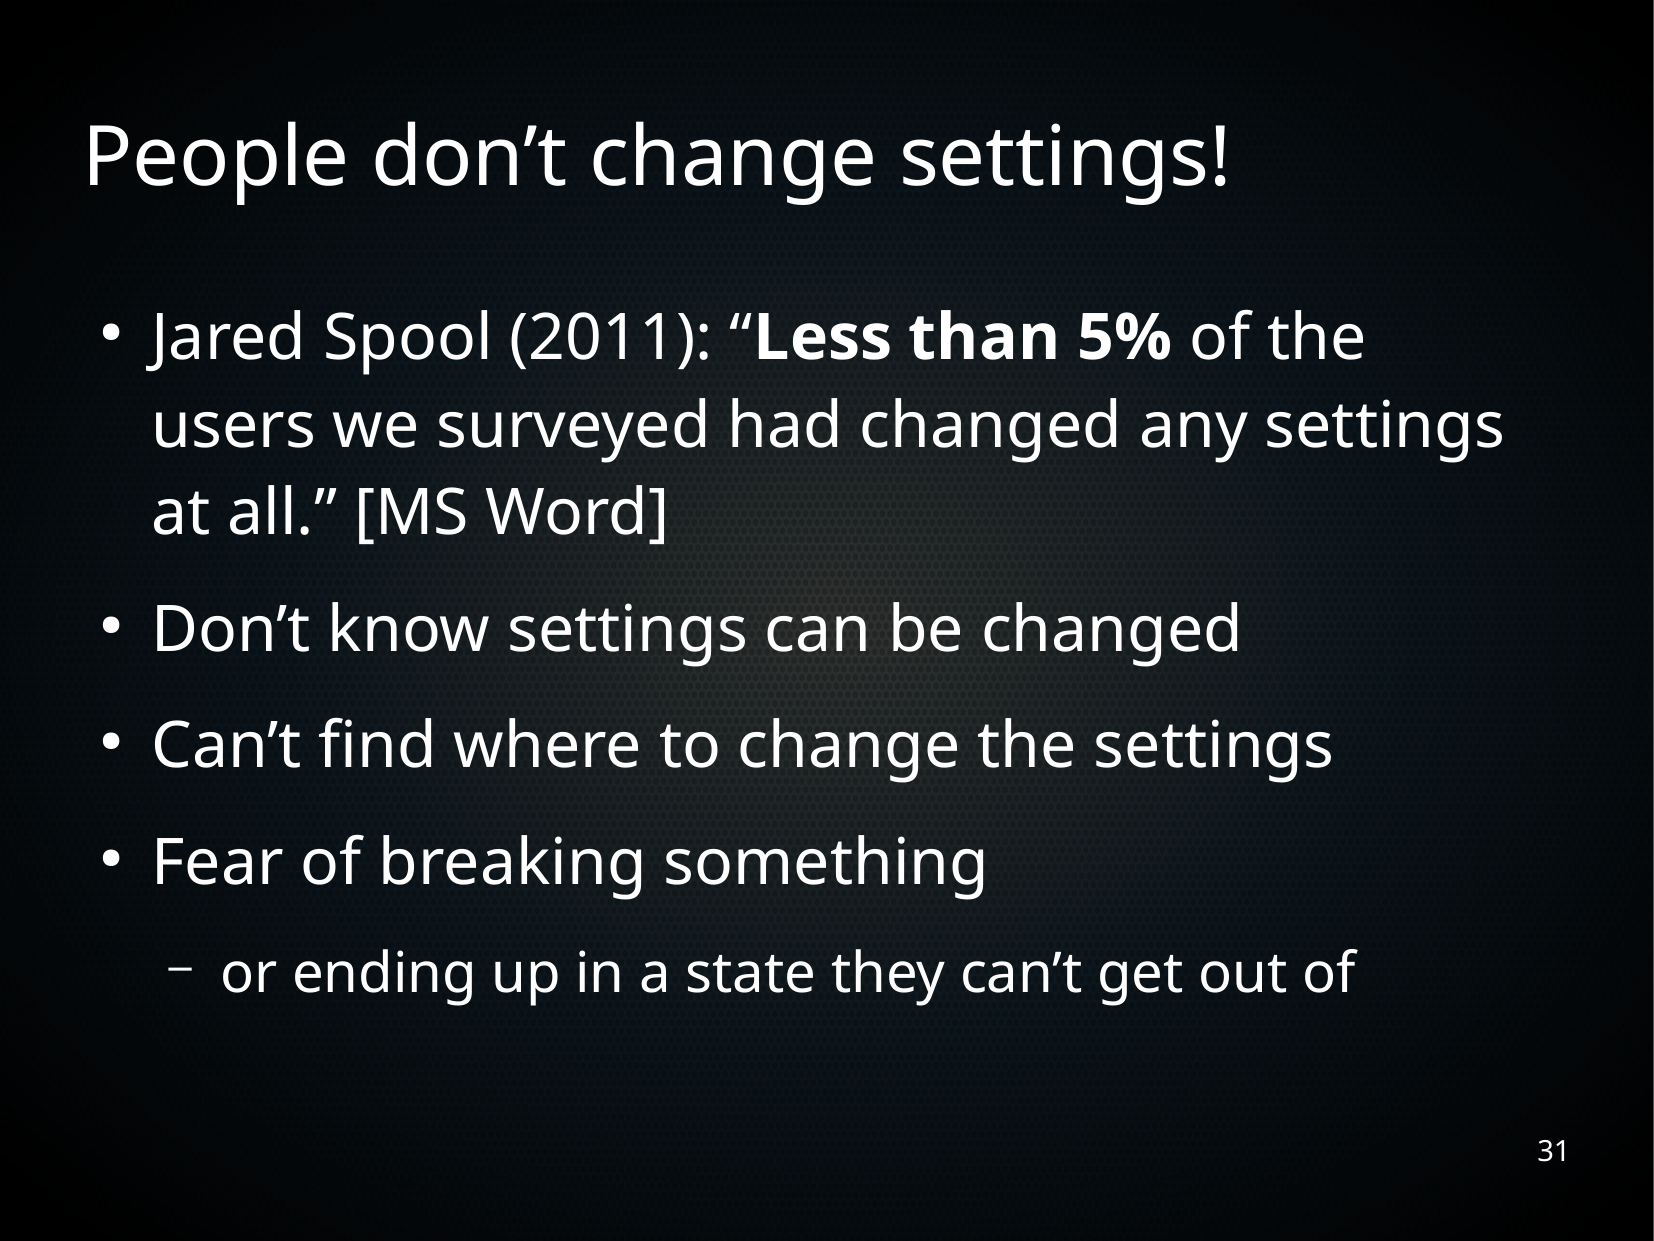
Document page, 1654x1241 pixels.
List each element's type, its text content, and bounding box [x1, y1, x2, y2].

picture [0, 0, 1654, 1241]
list Jared Spool (2011): “Less than 5% of the users we surveyed had changed any settings at all.” [MS Word] Don’t know settings can be changed Can’t find where to change the settings Fear of breaking something or ending up in a state they can’t get out of [82, 290, 1538, 1010]
title People don’t change settings! [82, 49, 1571, 257]
